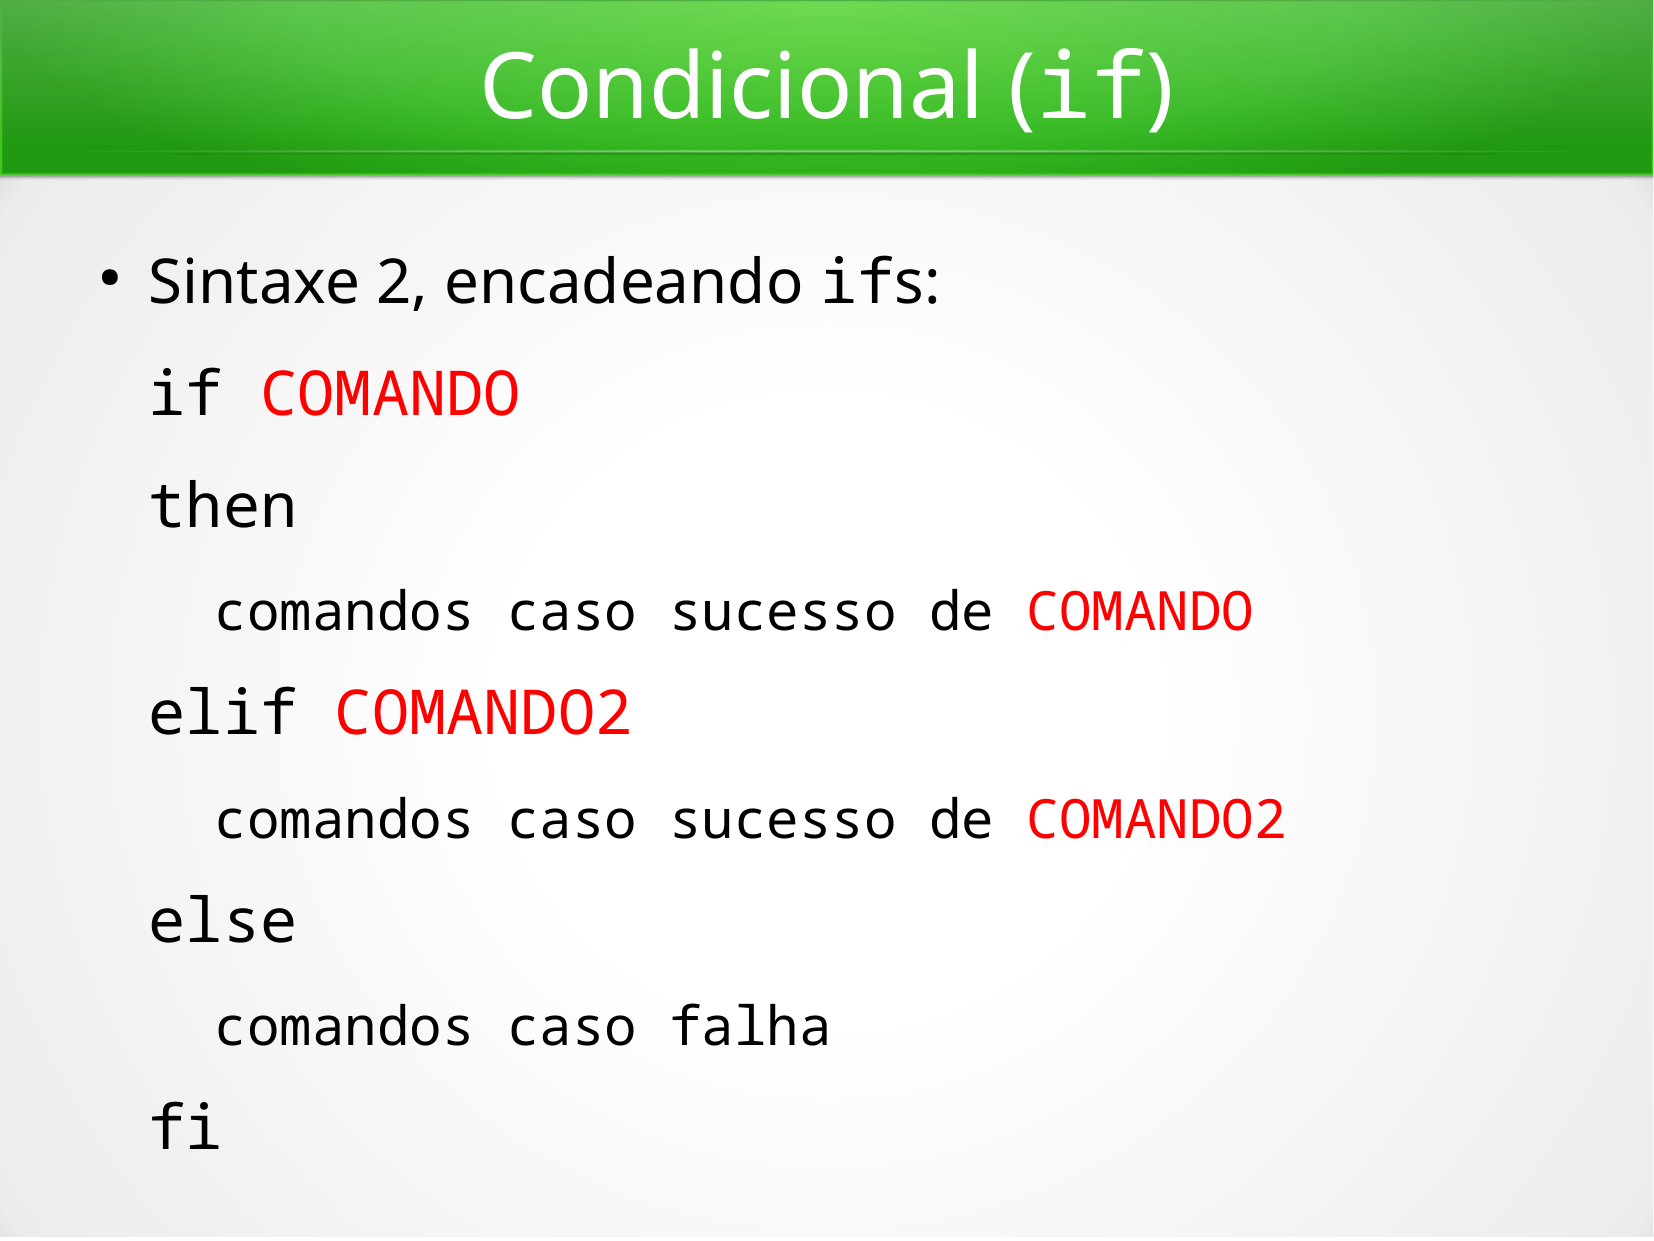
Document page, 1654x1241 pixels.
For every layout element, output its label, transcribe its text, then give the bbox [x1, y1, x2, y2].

title Condicional (if) [82, 11, 1571, 154]
list Sintaxe 2, encadeando ifs: if COMANDO then comandos caso sucesso de COMANDO elif COMANDO2 comandos caso sucesso de COMANDO2 else comandos caso falha fi [82, 237, 1571, 1170]
picture [0, 0, 1654, 1237]
